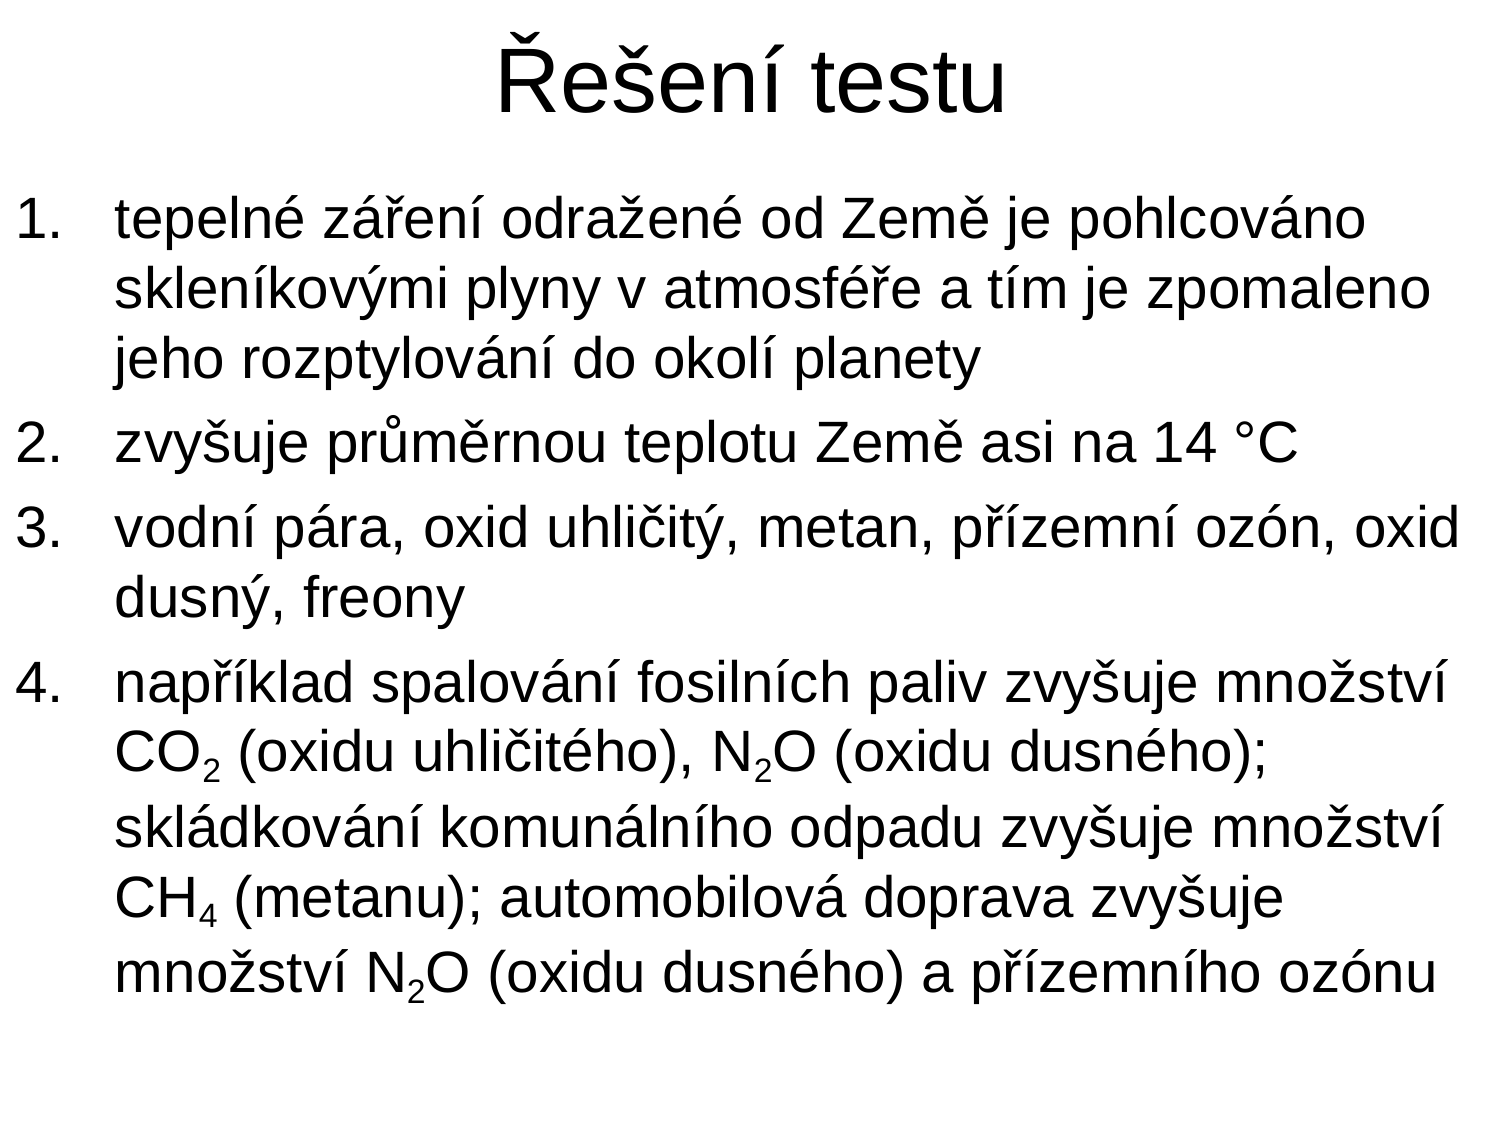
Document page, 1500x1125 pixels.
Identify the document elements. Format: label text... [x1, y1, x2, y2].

title Řešení testu [76, 0, 1427, 152]
list tepelné záření odražené od Země je pohlcováno skleníkovými plyny v atmosféře a tím je zpomaleno jeho rozptylování do okolí planety zvyšuje průměrnou teplotu Země asi na 14 °C vodní pára, oxid uhličitý, metan, přízemní ozón, oxid dusný, freony například spalování fosilních paliv zvyšuje množství CO2 (oxidu uhličitého), N2O (oxidu dusného); skládkování komunálního odpadu zvyšuje množství CH4 (metanu); automobilová doprava zvyšuje množství N2O (oxidu dusného) a přízemního ozónu [0, 172, 1500, 1125]
